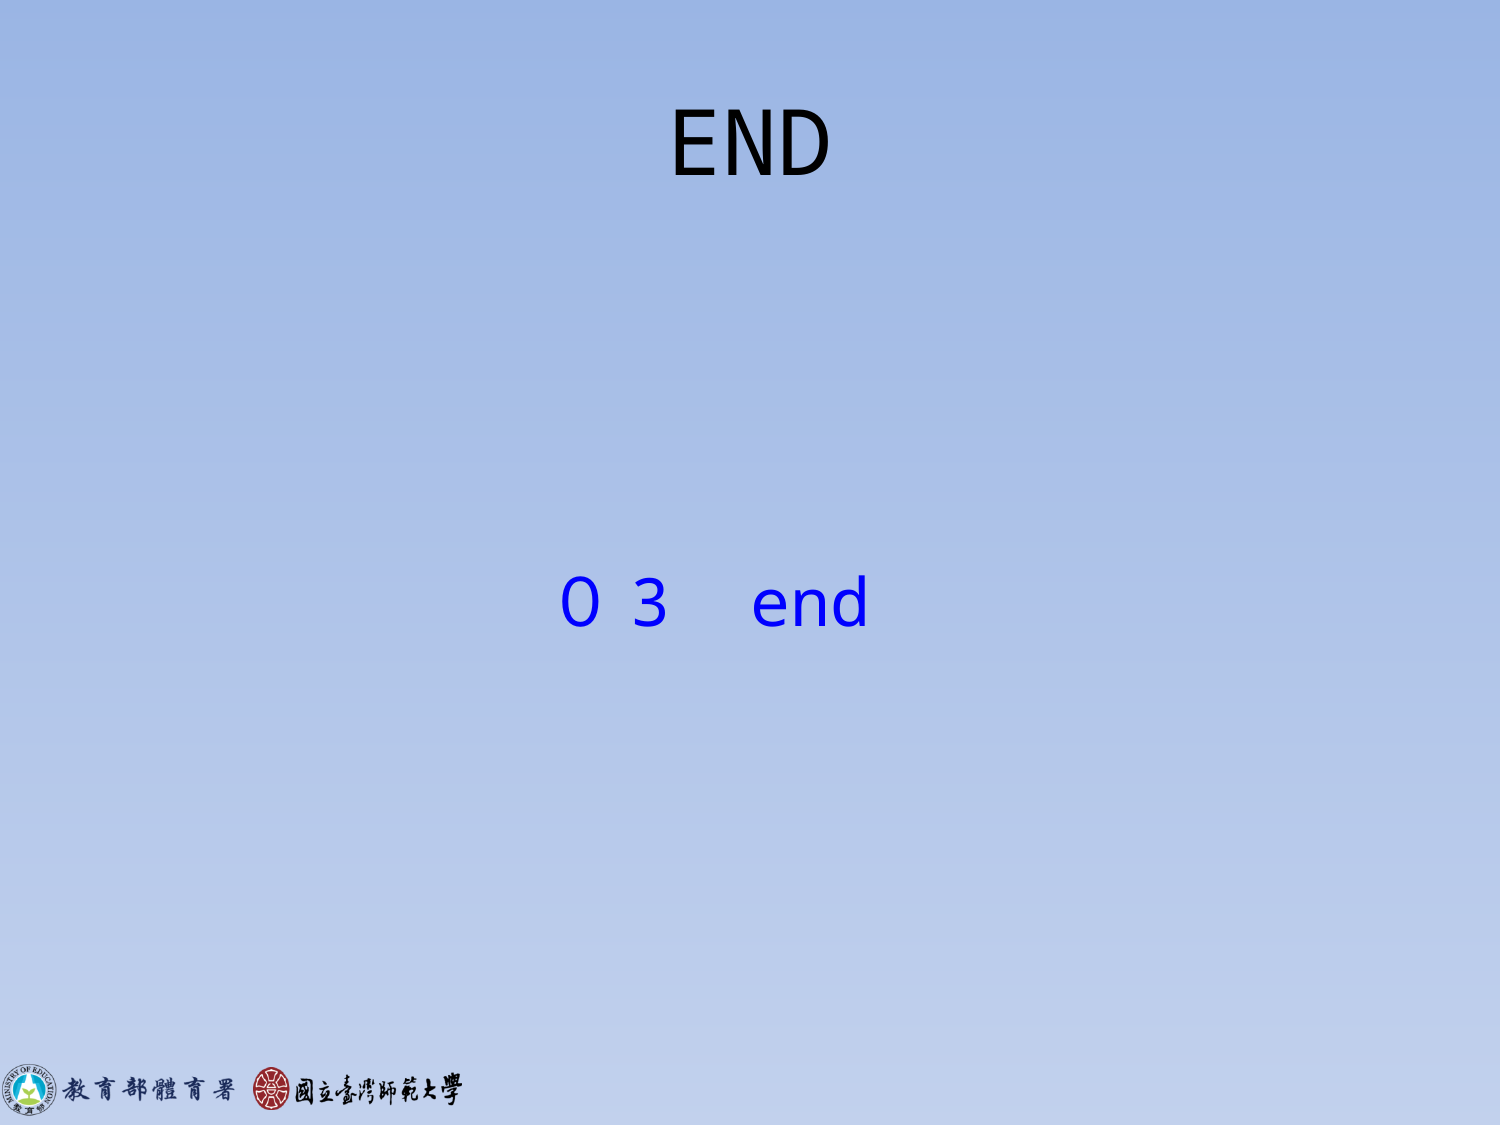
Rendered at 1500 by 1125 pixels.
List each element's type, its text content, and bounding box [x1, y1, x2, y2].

list ０3 end [75, 262, 1426, 1005]
title END [75, 45, 1426, 233]
